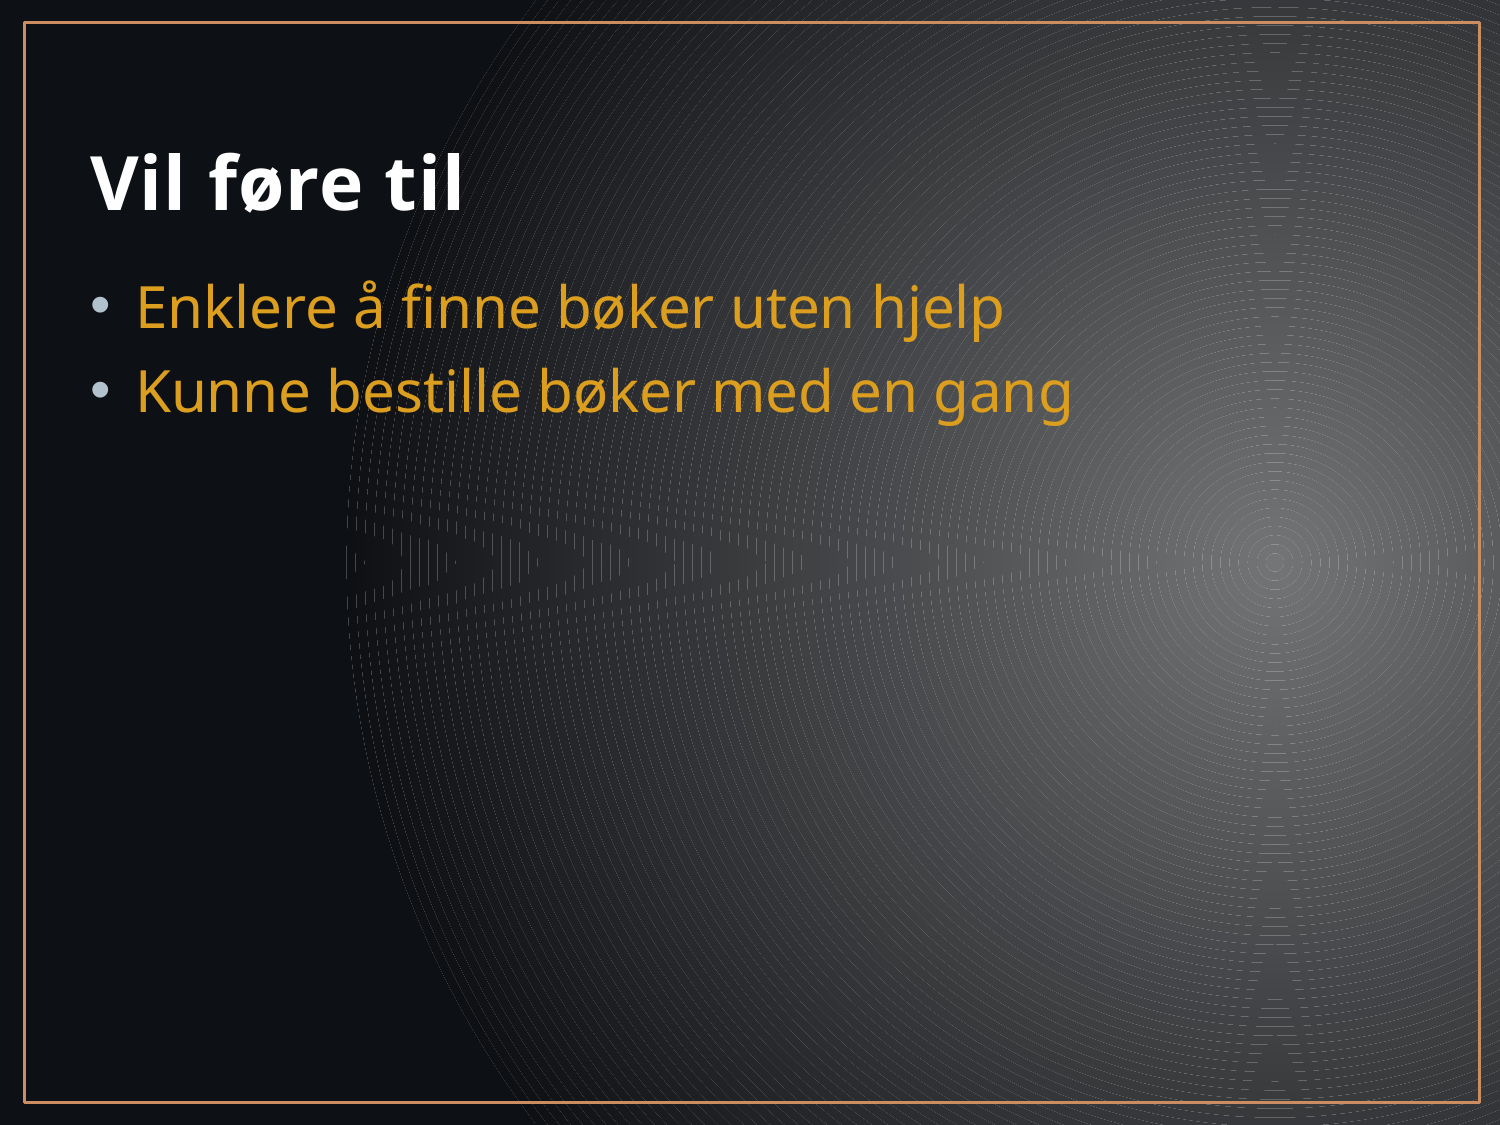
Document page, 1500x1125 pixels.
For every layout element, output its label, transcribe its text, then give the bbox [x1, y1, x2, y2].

list Enklere å finne bøker uten hjelp Kunne bestille bøker med en gang [75, 262, 1093, 1005]
title Vil føre til [75, 45, 1426, 233]
